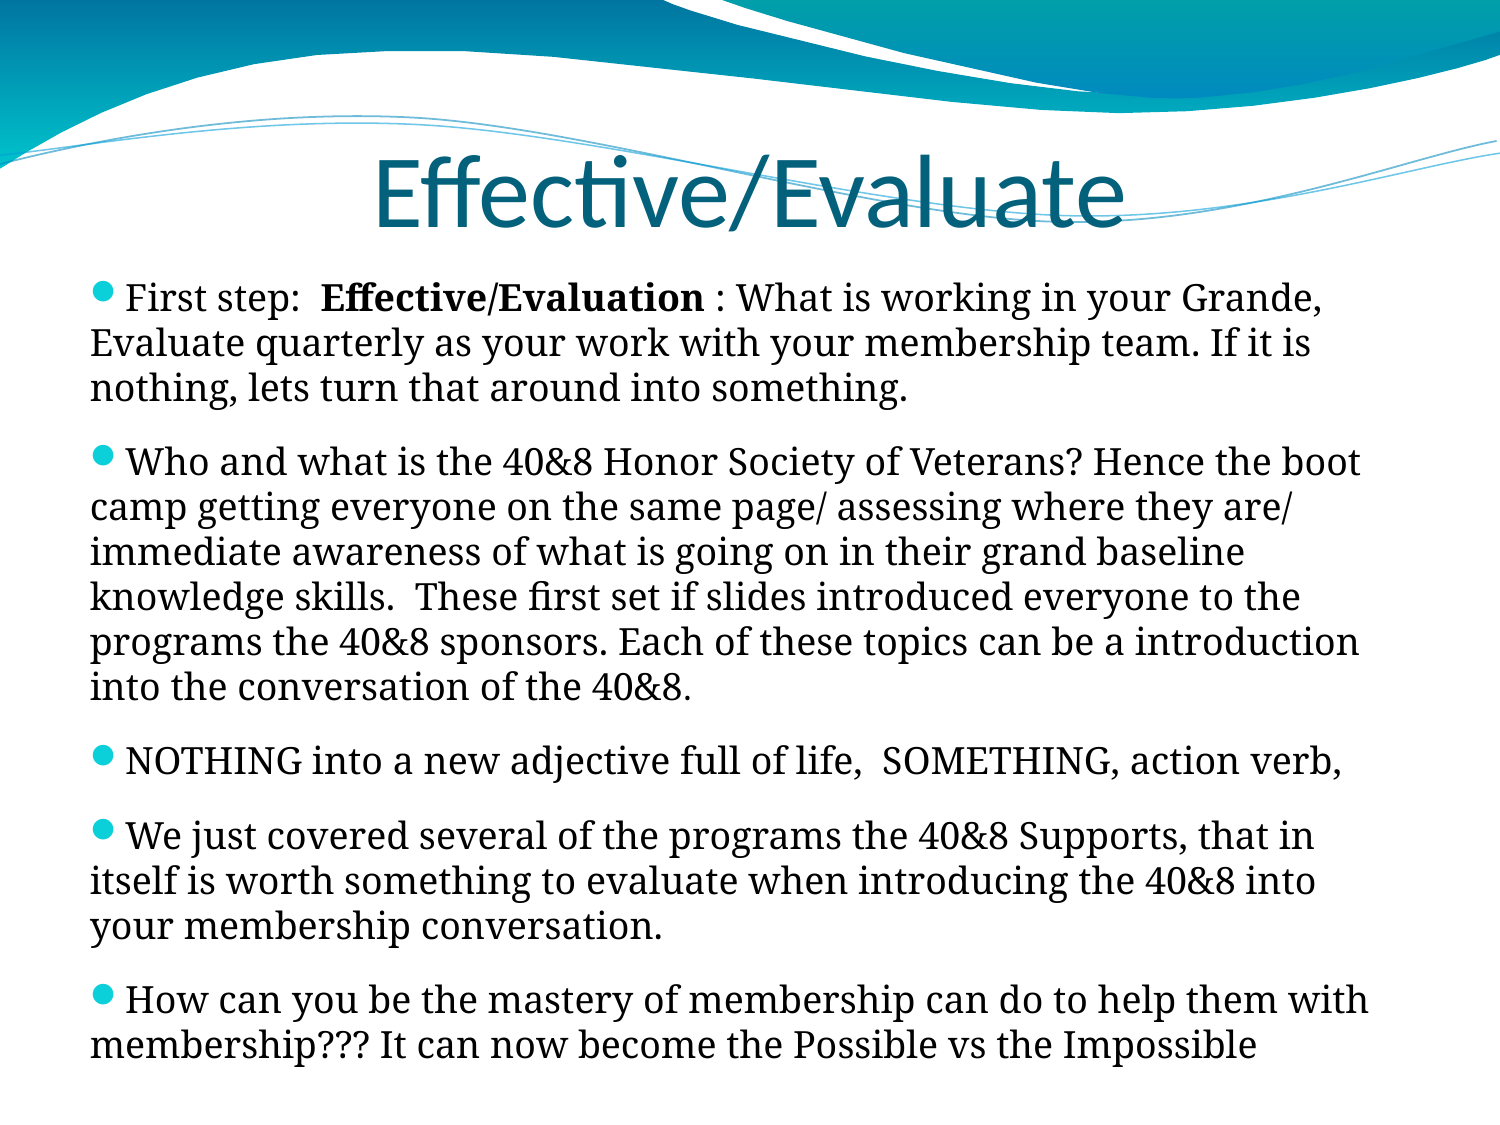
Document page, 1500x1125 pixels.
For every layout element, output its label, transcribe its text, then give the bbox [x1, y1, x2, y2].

list First step: Effective/Evaluation : What is working in your Grande, Evaluate quarterly as your work with your membership team. If it is nothing, lets turn that around into something. Who and what is the 40&8 Honor Society of Veterans? Hence the boot camp getting everyone on the same page/ assessing where they are/ immediate awareness of what is going on in their grand baseline knowledge skills. These first set if slides introduced everyone to the programs the 40&8 sponsors. Each of these topics can be a introduction into the conversation of the 40&8. NOTHING into a new adjective full of life, SOMETHING, action verb, We just covered several of the programs the 40&8 Supports, that in itself is worth something to evaluate when introducing the 40&8 into your membership conversation. How can you be the mastery of membership can do to help them with membership??? It can now become the Possible vs the Impossible [75, 266, 1425, 1125]
title Effective/Evaluate [75, 115, 1425, 266]
